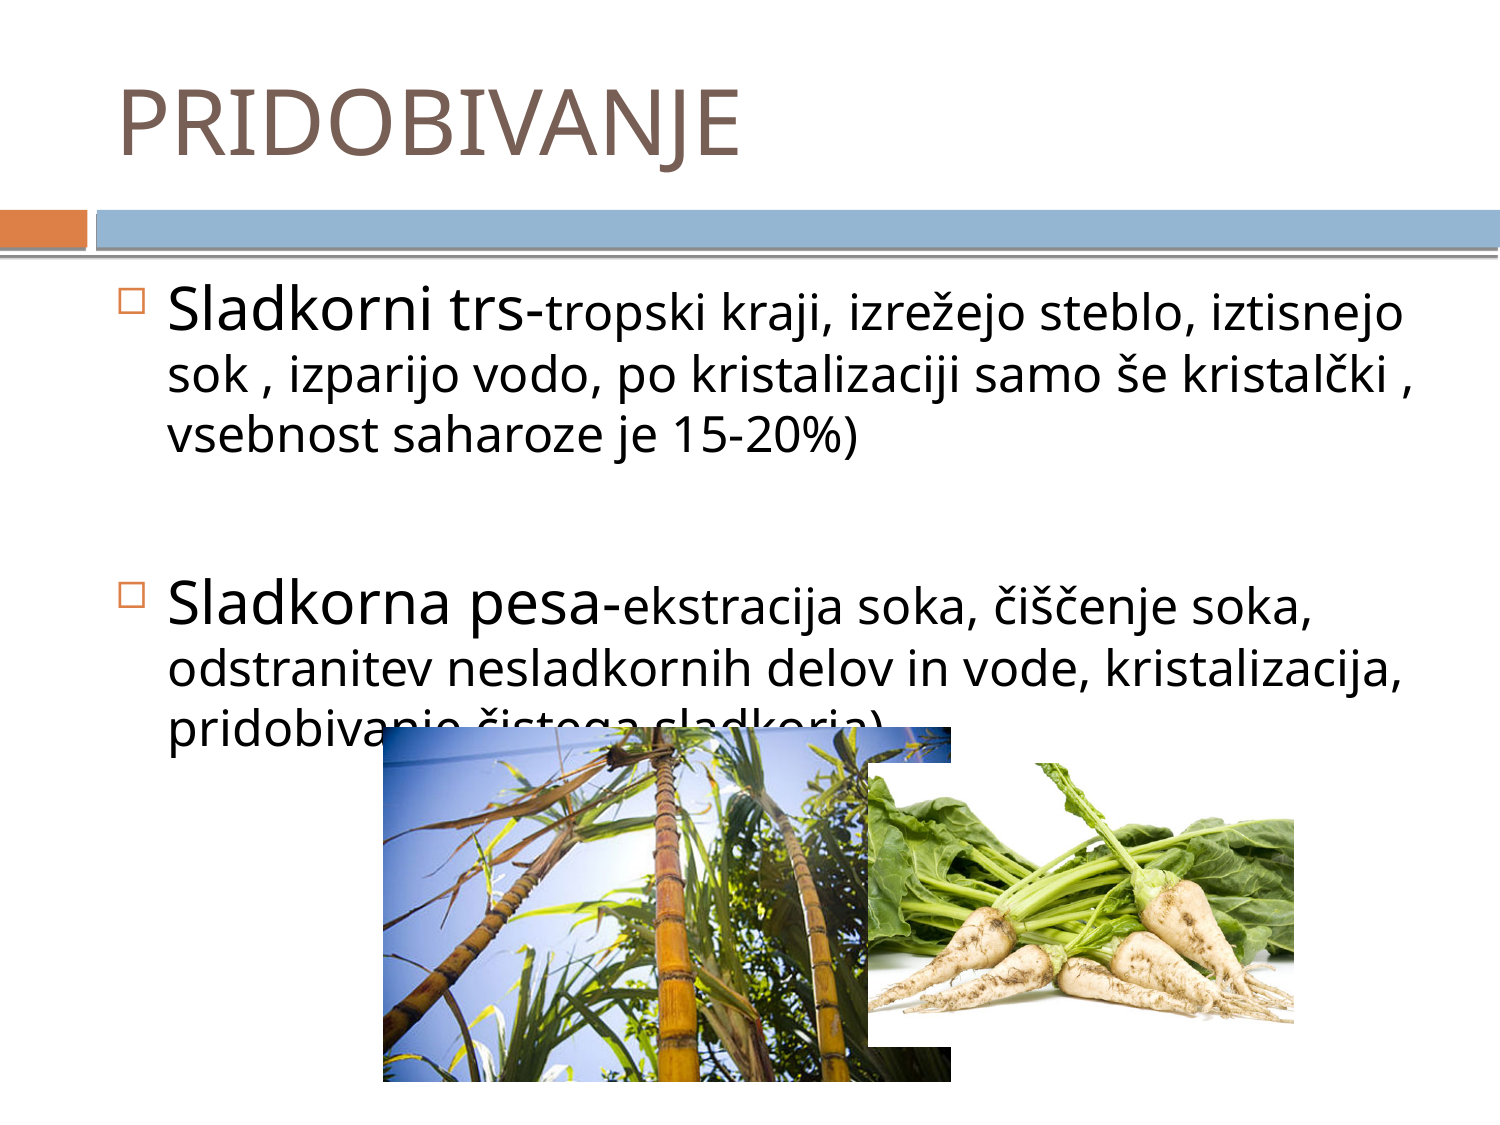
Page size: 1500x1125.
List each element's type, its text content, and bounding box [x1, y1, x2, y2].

list Sladkorni trs-tropski kraji, izrežejo steblo, iztisnejo sok , izparijo vodo, po kristalizaciji samo še kristalčki , vsebnost saharoze je 15-20%) Sladkorna pesa-ekstracija soka, čiščenje soka, odstranitev nesladkornih delov in vode, kristalizacija, pridobivanje čistega sladkorja) [100, 262, 1438, 1000]
title PRIDOBIVANJE [100, 37, 1438, 200]
picture [383, 727, 1294, 1082]
